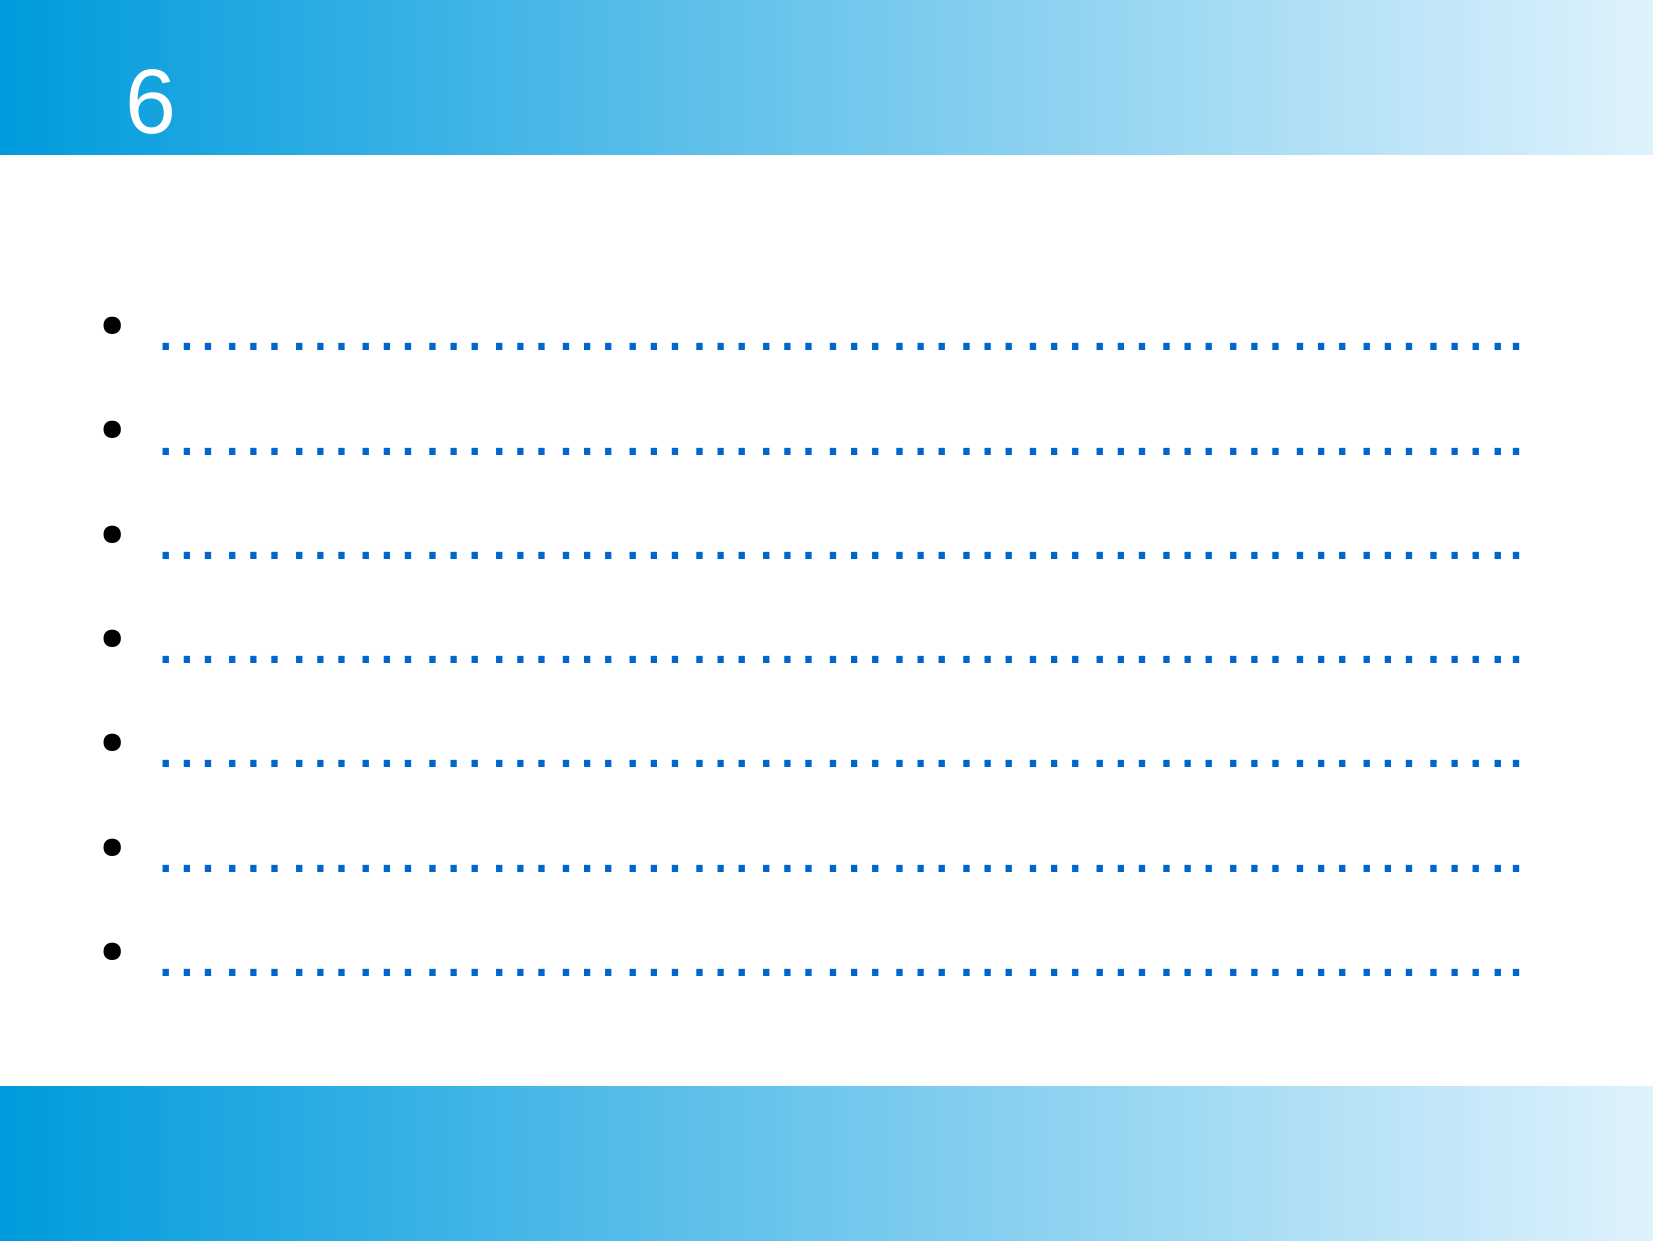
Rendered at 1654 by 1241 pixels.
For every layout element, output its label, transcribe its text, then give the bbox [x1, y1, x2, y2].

title 6 [82, 49, 1571, 155]
list …………………………………………………….. …………………………………………………….. …………………………………………………….. …………………………………………………….. …………………………………………………….. …………………………………………………….. …………………………………………………….. [82, 290, 1571, 1010]
